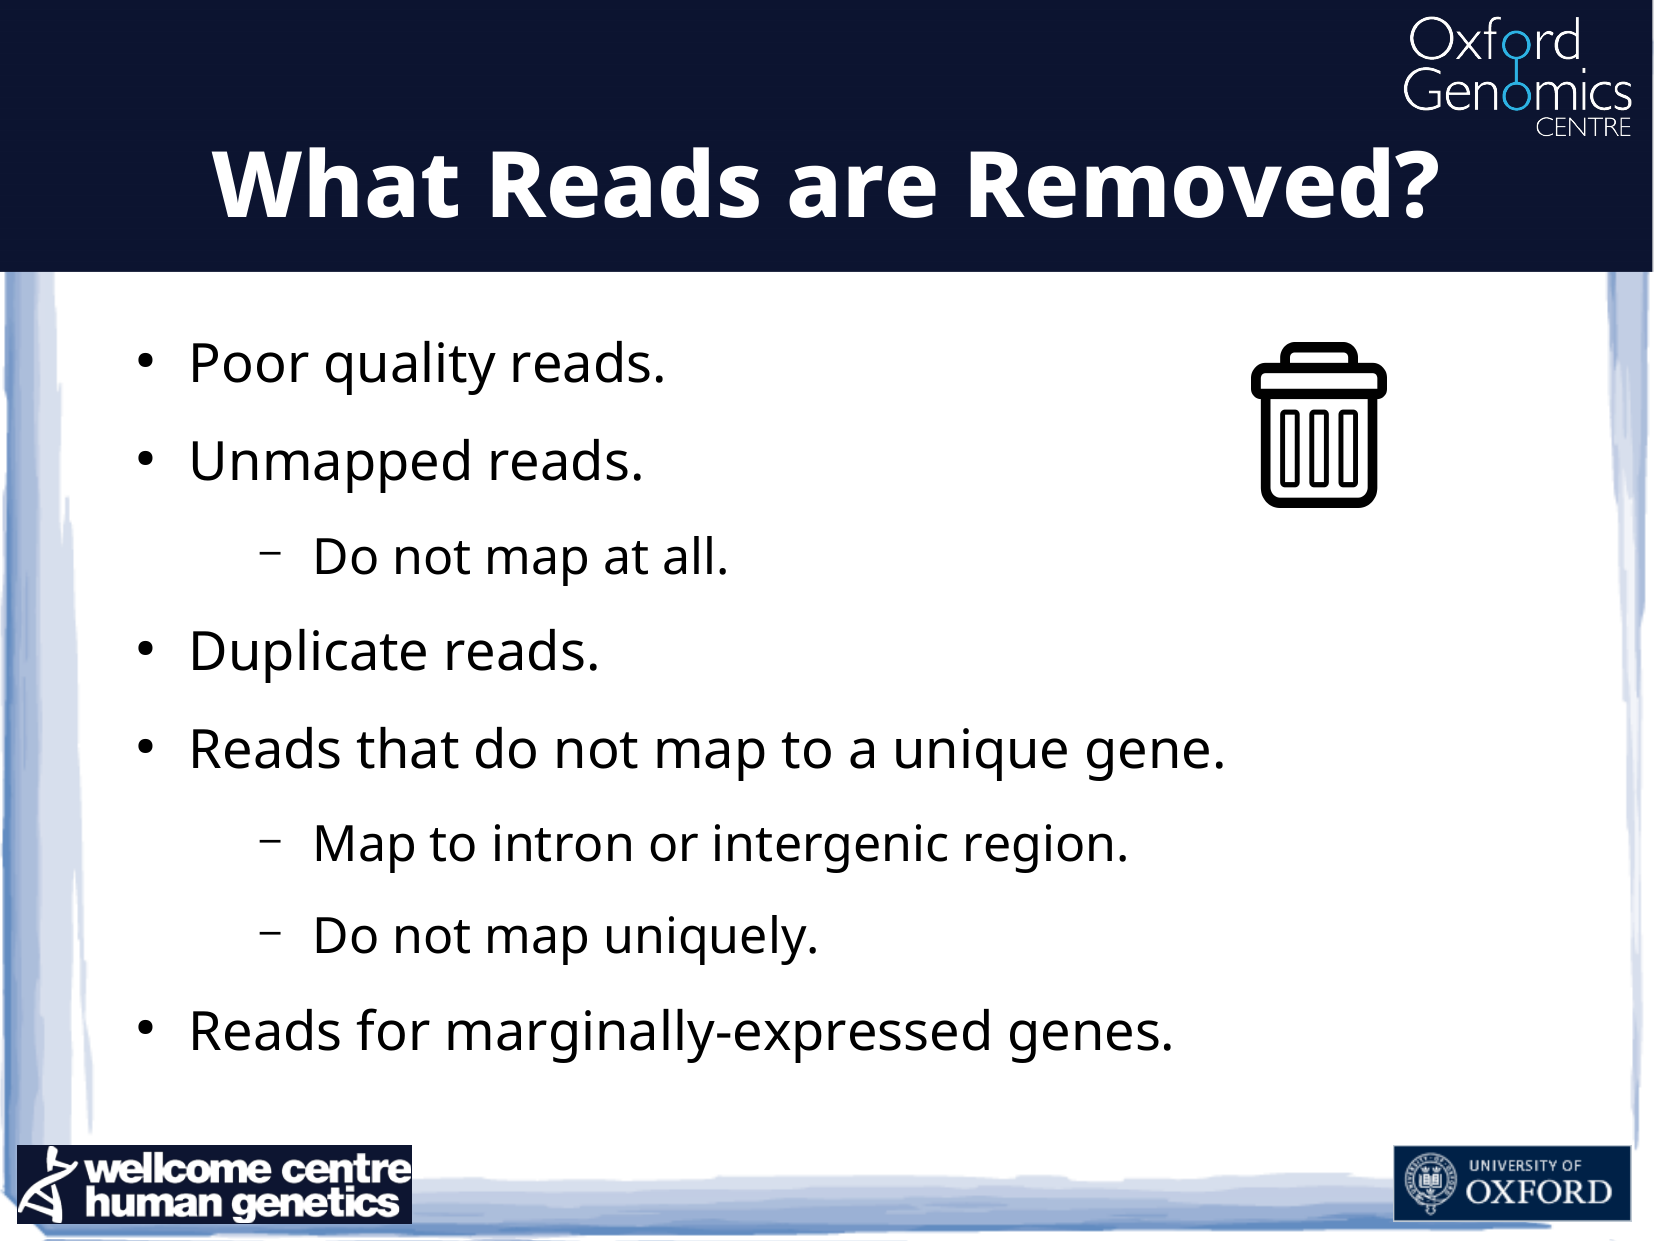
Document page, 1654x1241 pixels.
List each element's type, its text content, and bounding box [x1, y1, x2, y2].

picture [0, 0, 1654, 1241]
title What Reads are Removed? [82, 78, 1571, 287]
list Poor quality reads. Unmapped reads. Do not map at all. Duplicate reads. Reads that do not map to a unique gene. Map to intron or intergenic region. Do not map uniquely. Reads for marginally-expressed genes. [118, 324, 1571, 1007]
